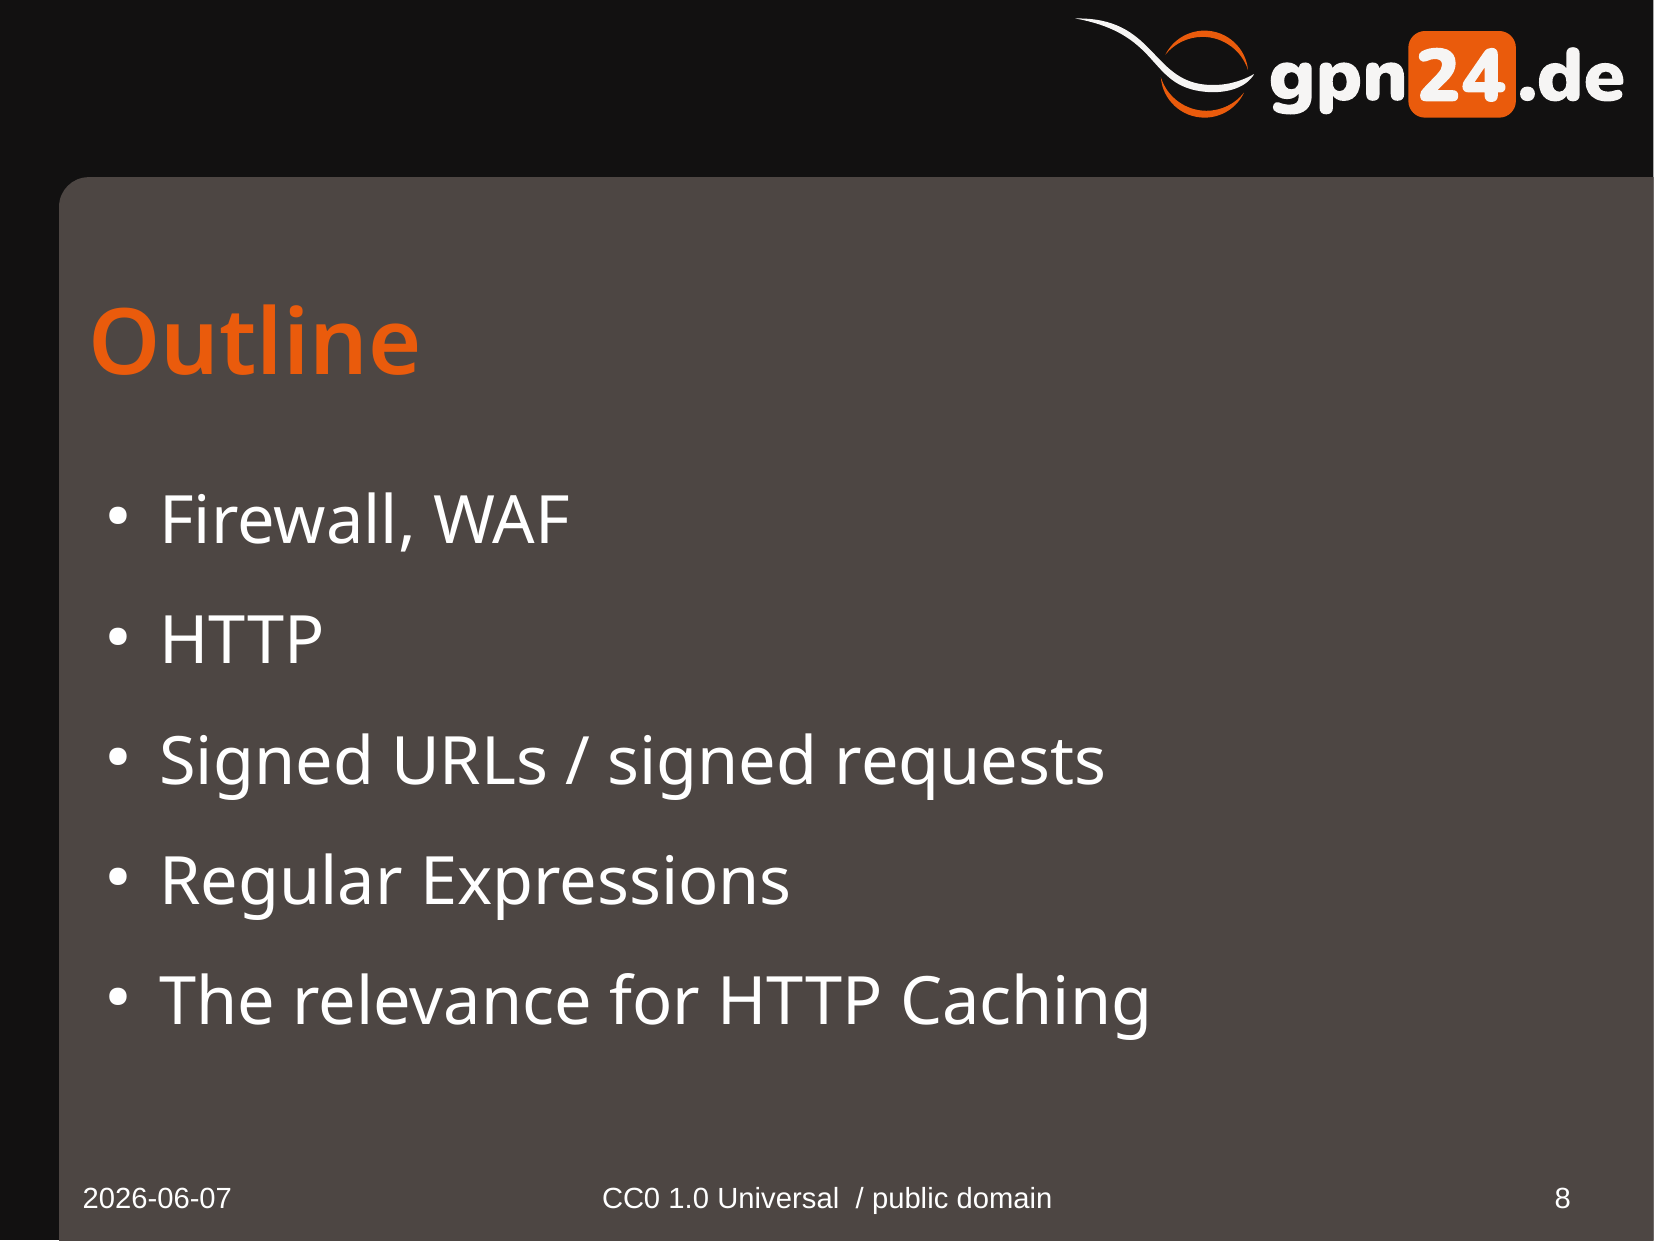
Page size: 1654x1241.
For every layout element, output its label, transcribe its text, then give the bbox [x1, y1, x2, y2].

list Firewall, WAF HTTP Signed URLs / signed requests Regular Expressions The relevance for HTTP Caching [88, 472, 1577, 1192]
title Outline [88, 235, 1577, 443]
